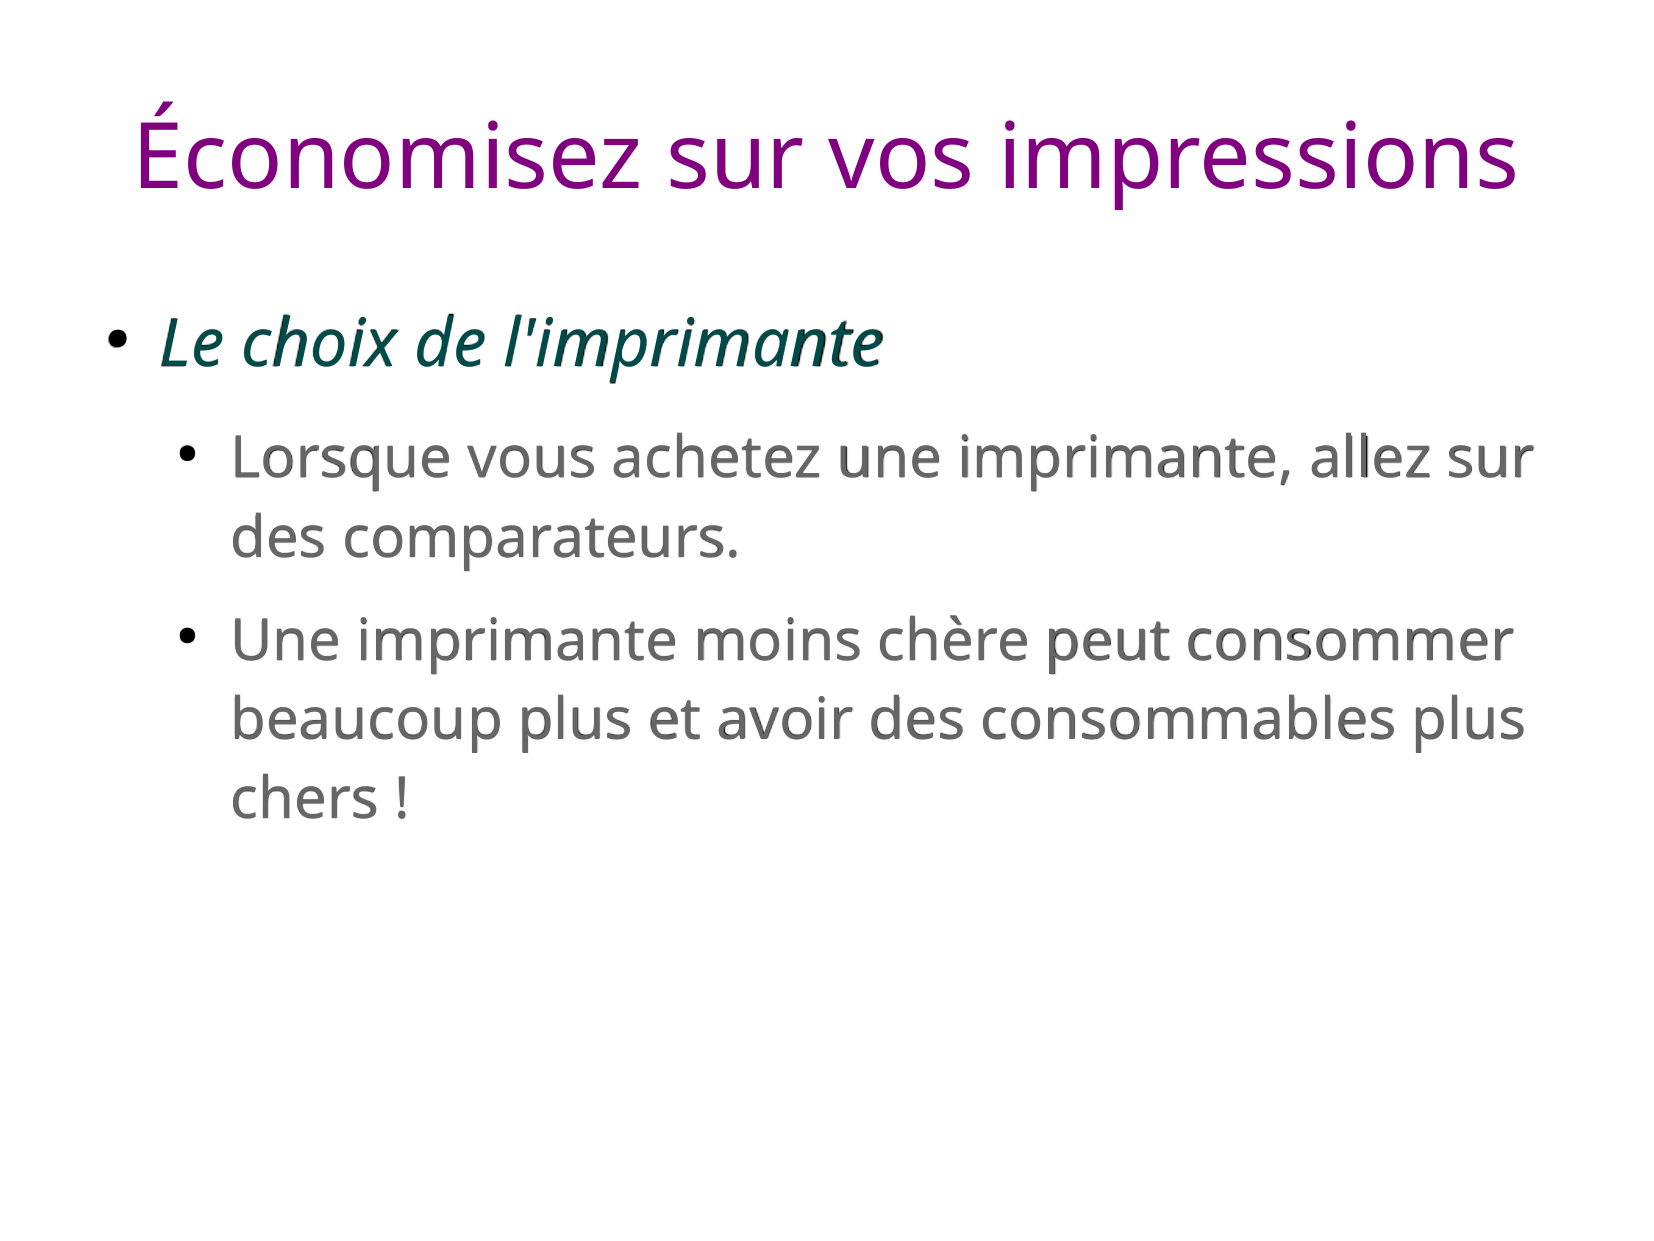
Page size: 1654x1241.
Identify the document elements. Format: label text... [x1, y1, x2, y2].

title Économisez sur vos impressions [82, 49, 1571, 257]
list Le choix de l'imprimante Lorsque vous achetez une imprimante, allez sur des comparateurs. Une imprimante moins chère peut consommer beaucoup plus et avoir des consommables plus chers ! [88, 295, 1577, 1114]
